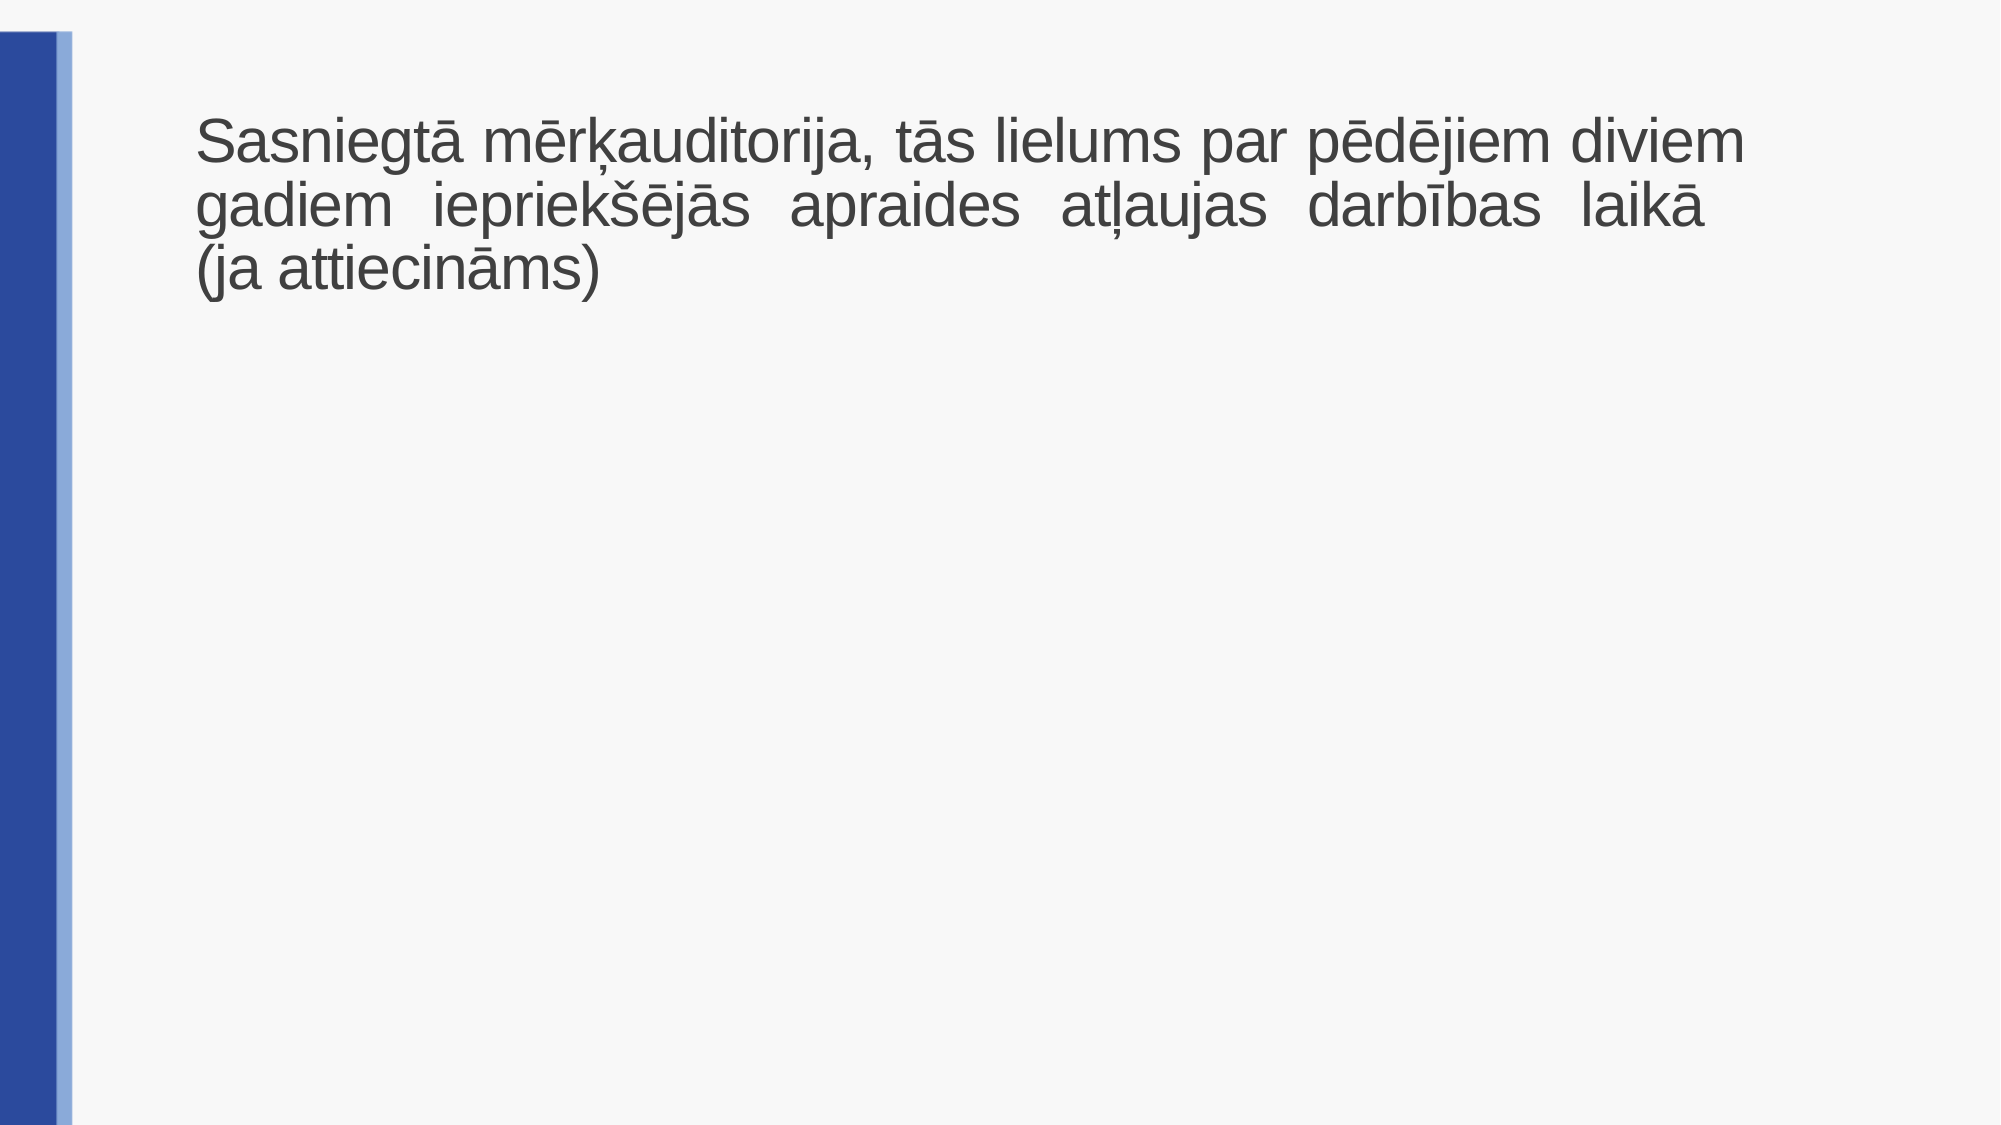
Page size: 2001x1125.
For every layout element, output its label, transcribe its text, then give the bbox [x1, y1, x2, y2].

title Sasniegtā mērķauditorija, tās lielums par pēdējiem diviem gadiem iepriekšējās apraides atļaujas darbības laikā (ja attiecināms) [180, 104, 1840, 280]
